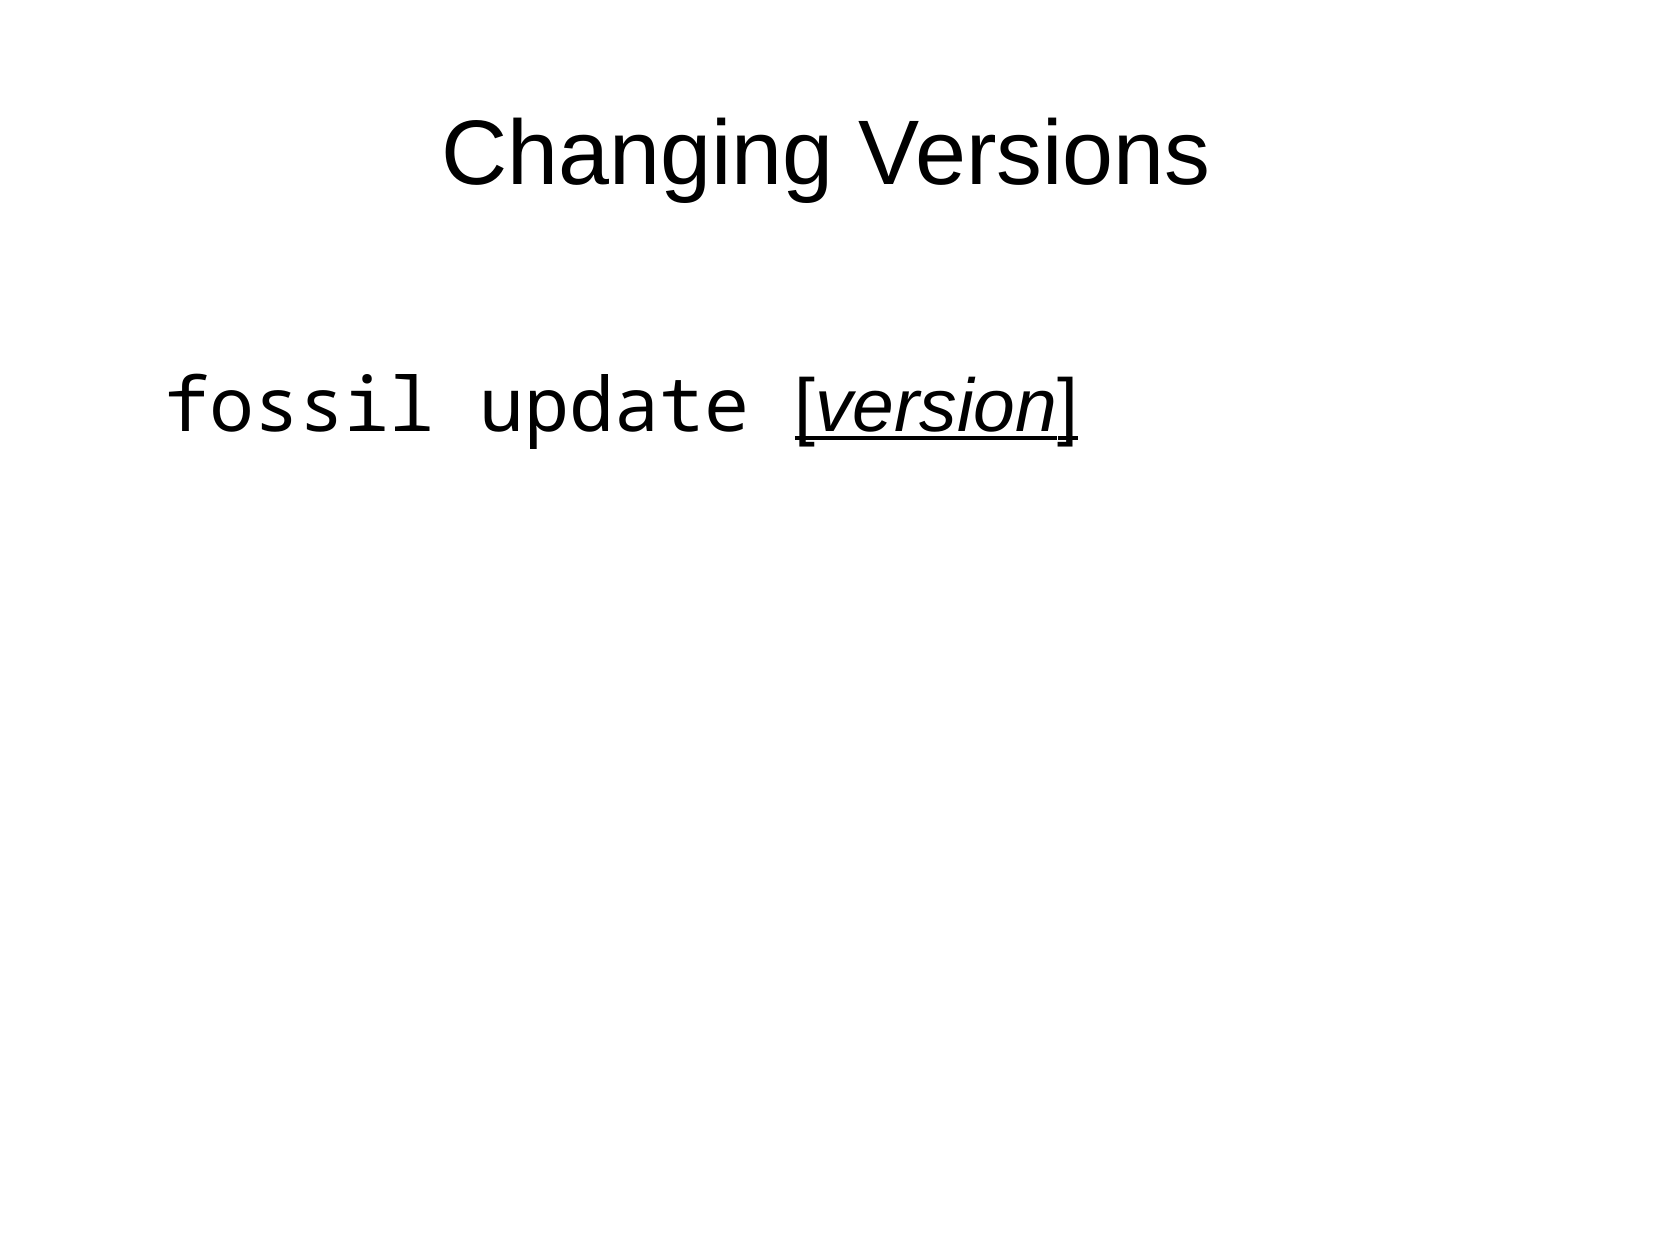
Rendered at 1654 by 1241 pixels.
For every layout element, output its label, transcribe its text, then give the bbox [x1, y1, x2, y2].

title Changing Versions [82, 49, 1571, 257]
text_box fossil update [version] [149, 344, 1087, 448]
